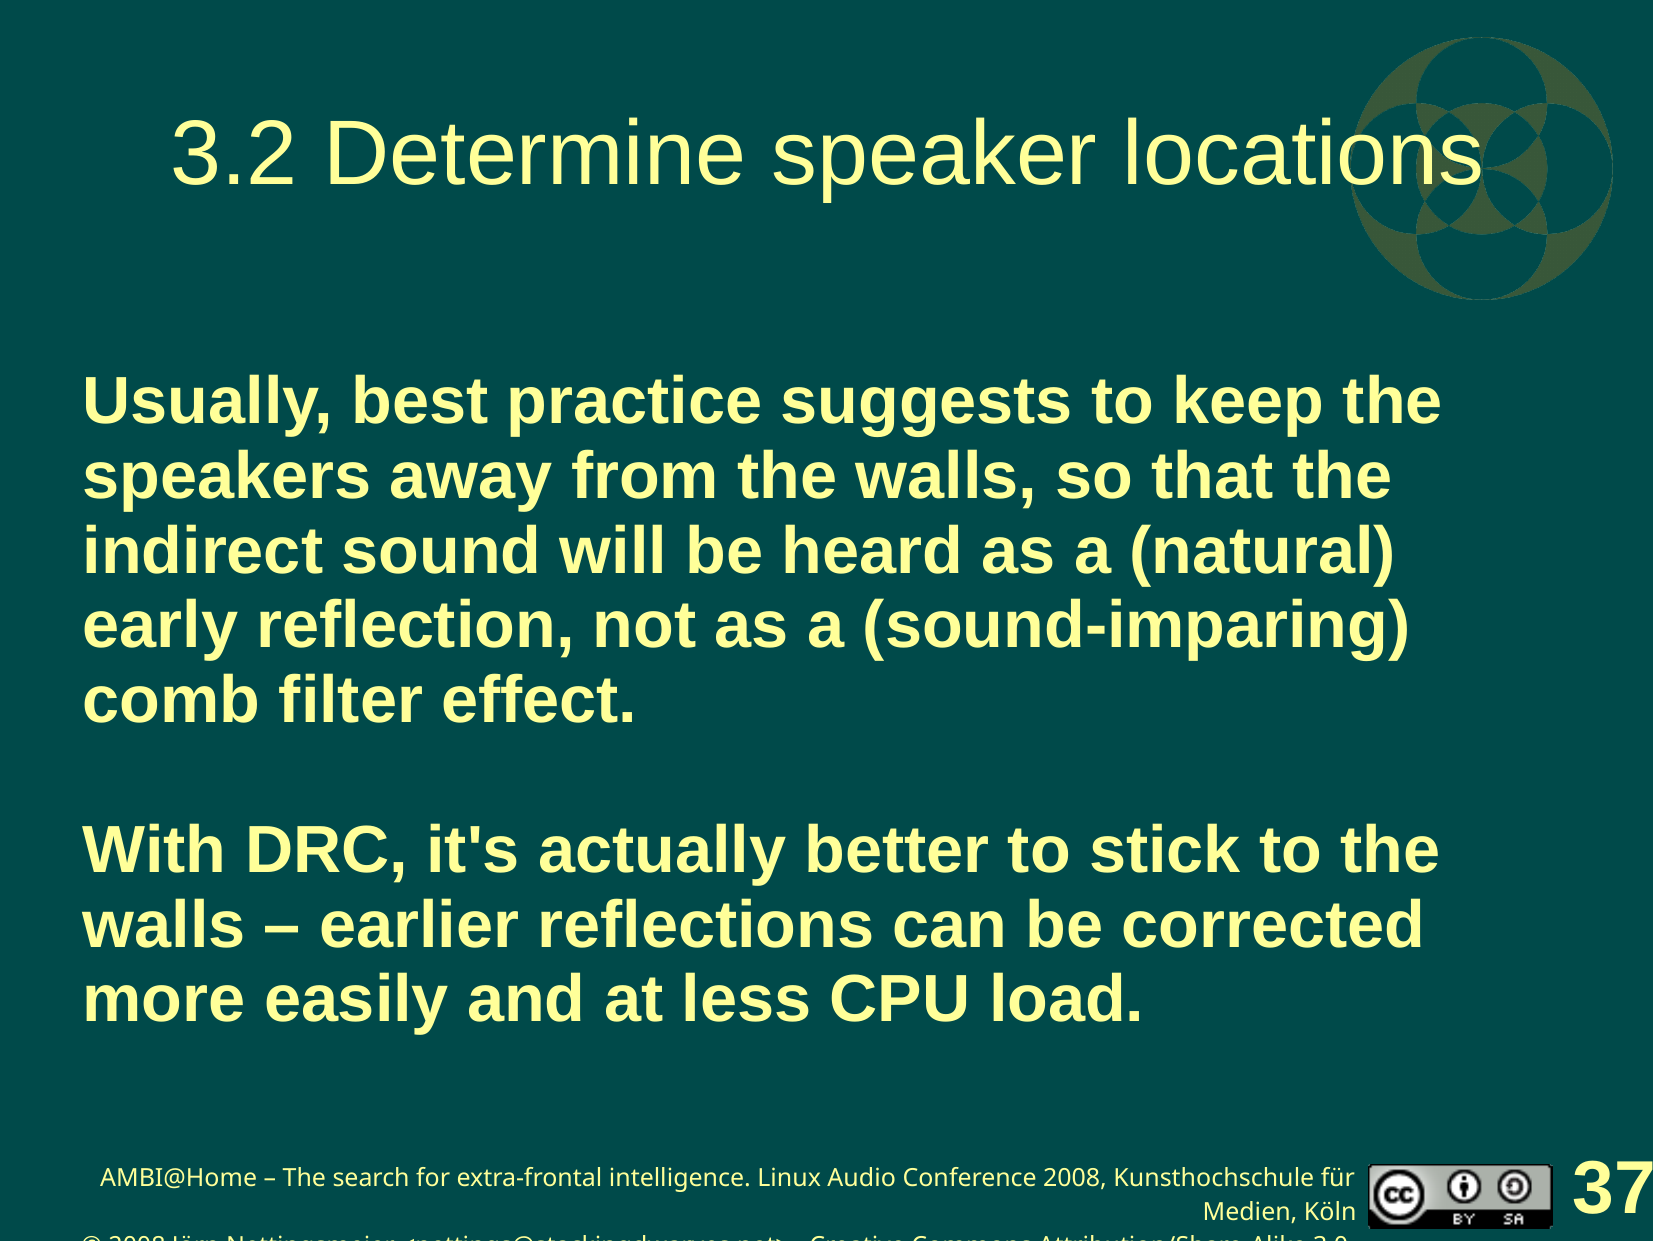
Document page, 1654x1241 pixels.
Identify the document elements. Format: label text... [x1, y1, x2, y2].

title 3.2 Determine speaker locations [82, 56, 1576, 250]
picture [1350, 37, 1613, 300]
subtitle Usually, best practice suggests to keep the speakers away from the walls, so that the indirect sound will be heard as a (natural) early reflection, not as a (sound-imparing) comb filter effect. With DRC, it's actually better to stick to the walls – earlier reflections can be corrected more easily and at less CPU load. [82, 297, 1571, 1102]
picture [1368, 1164, 1553, 1229]
